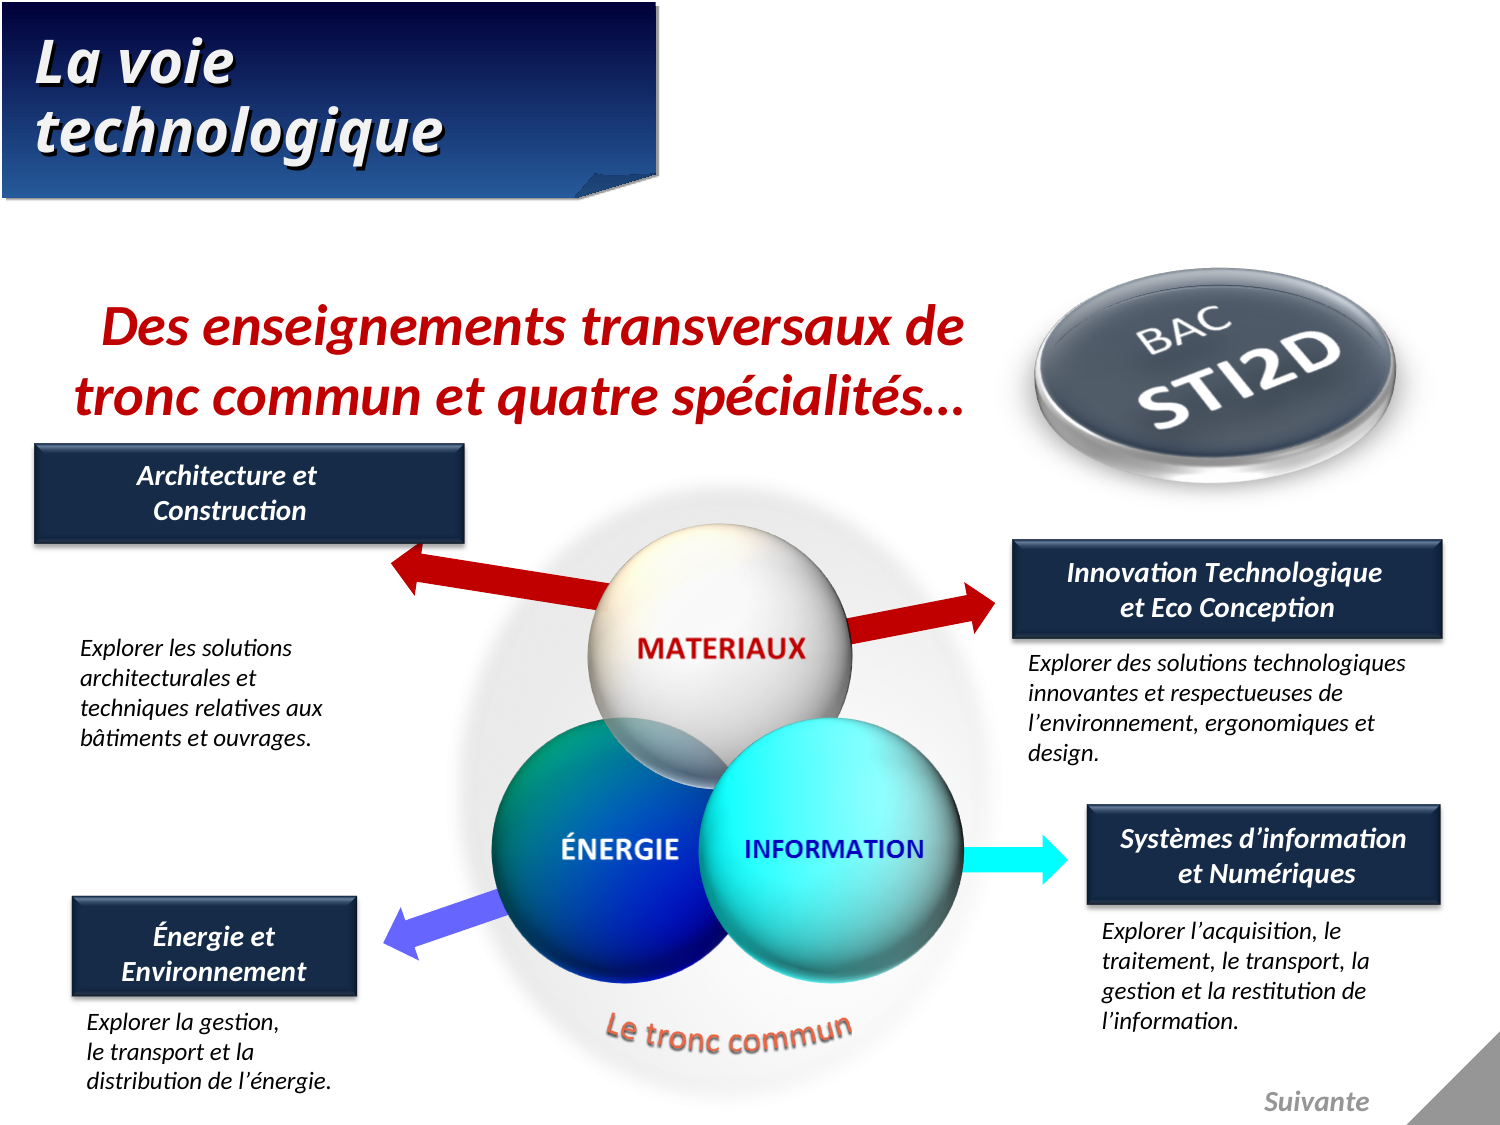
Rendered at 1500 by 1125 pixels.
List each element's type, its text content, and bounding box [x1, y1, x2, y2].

picture [25, 218, 1500, 1125]
picture [63, 890, 364, 1008]
text_box Des enseignements transversaux de tronc commun et quatre spécialités… [38, 279, 896, 435]
text_box Innovation Technologique et Eco Conception [1013, 545, 1443, 631]
text_box [390, 556, 585, 609]
text_box La voie technologique [34, 28, 644, 167]
text_box Explorer des solutions technologiques innovantes et respectueuses de l’environnement, ergonomiques et design. [1013, 638, 1444, 774]
text_box Systèmes d’information et Numériques [1086, 812, 1441, 898]
text_box Explorer les solutions architecturales et techniques relatives aux bâtiments et ouvrages. [64, 623, 357, 759]
text_box [968, 834, 1069, 886]
text_box [383, 891, 489, 961]
text_box Explorer l’acquisition, le traitement, le transport, la gestion et la restitution de l’information. [1086, 907, 1441, 1043]
text_box [1418, 1031, 1500, 1125]
picture [1078, 799, 1448, 916]
text_box Énergie et Environnement [97, 909, 331, 995]
text_box Explorer la gestion, le transport et la distribution de l’énergie. [71, 997, 357, 1103]
text_box Suivante [1216, 1074, 1418, 1125]
text_box [854, 582, 996, 644]
text_box [2, 2, 656, 199]
text_box Architecture et Construction [59, 448, 402, 535]
